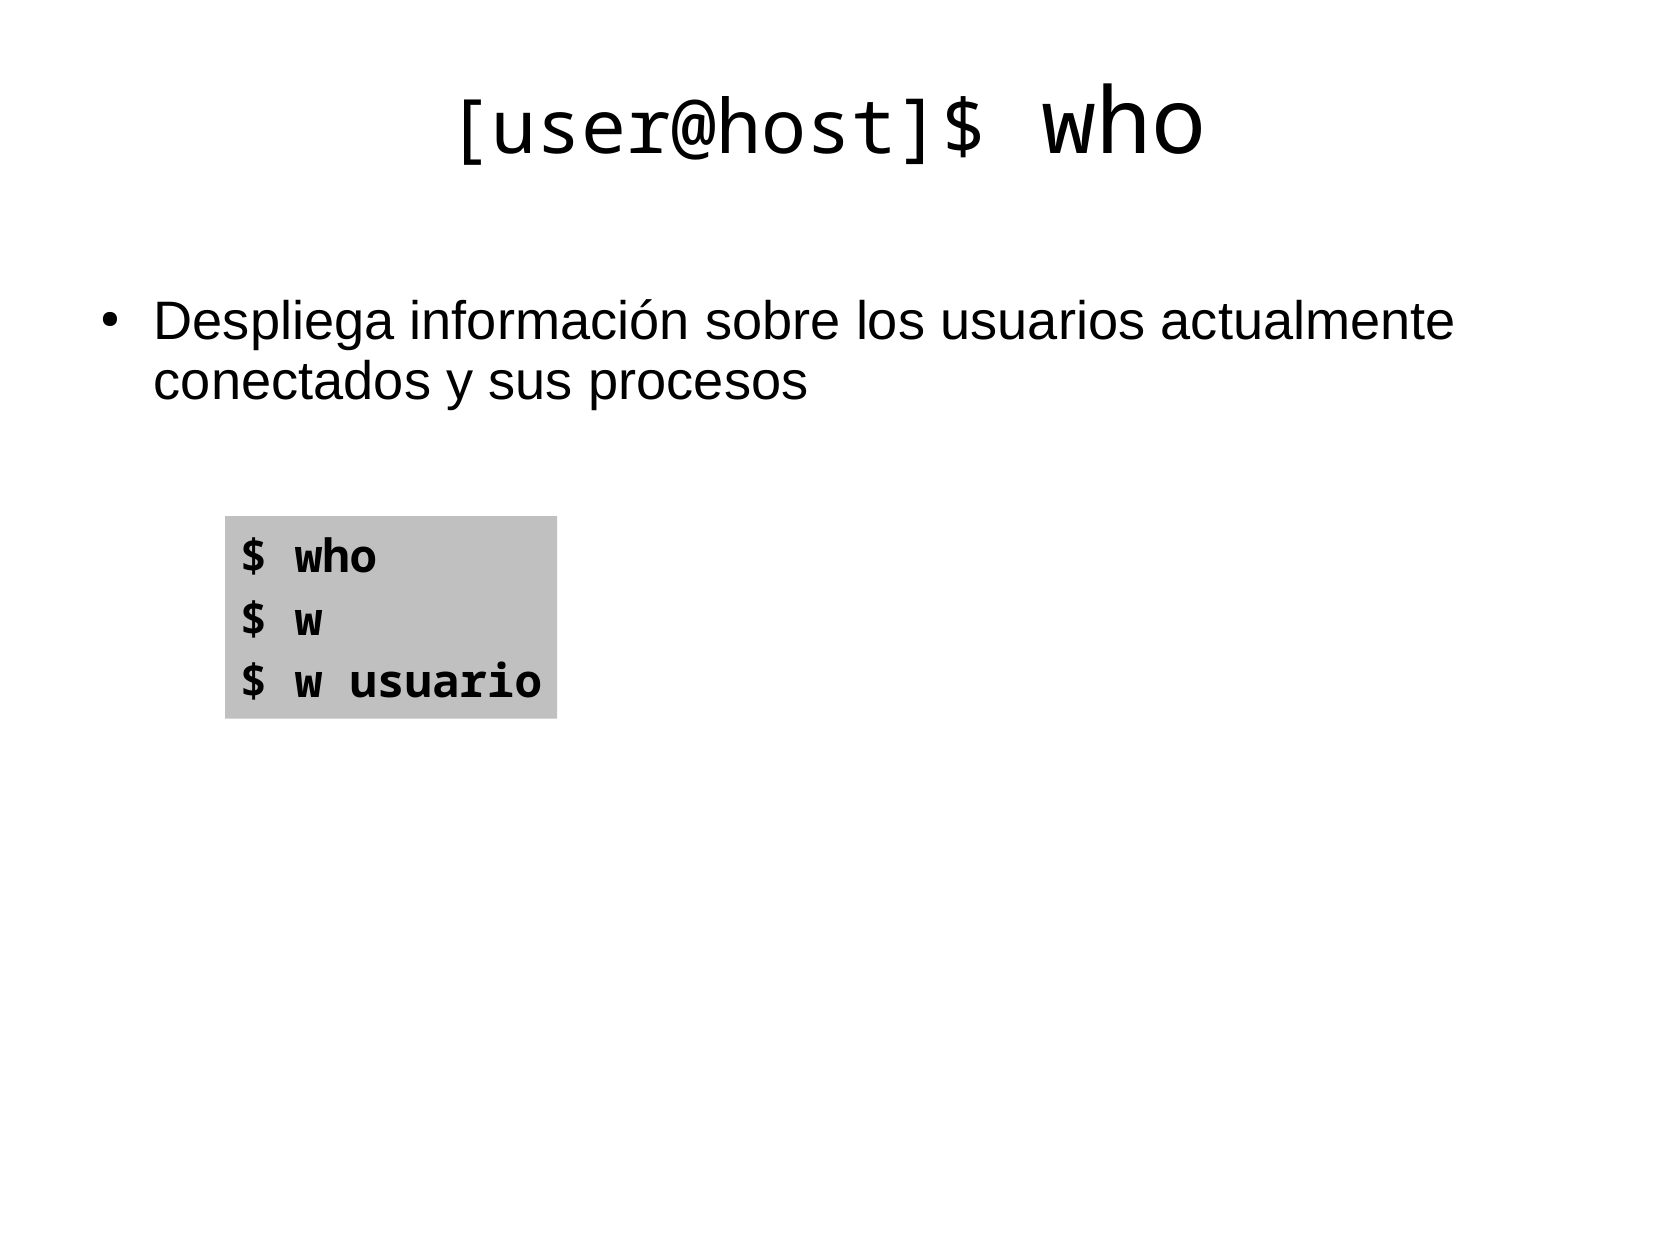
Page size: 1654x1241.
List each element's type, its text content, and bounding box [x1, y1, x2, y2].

title [user@host]$ who [82, 49, 1571, 188]
text_box $ who $ w $ w usuario [225, 516, 557, 690]
list Despliega información sobre los usuarios actualmente conectados y sus procesos [82, 290, 1613, 488]
